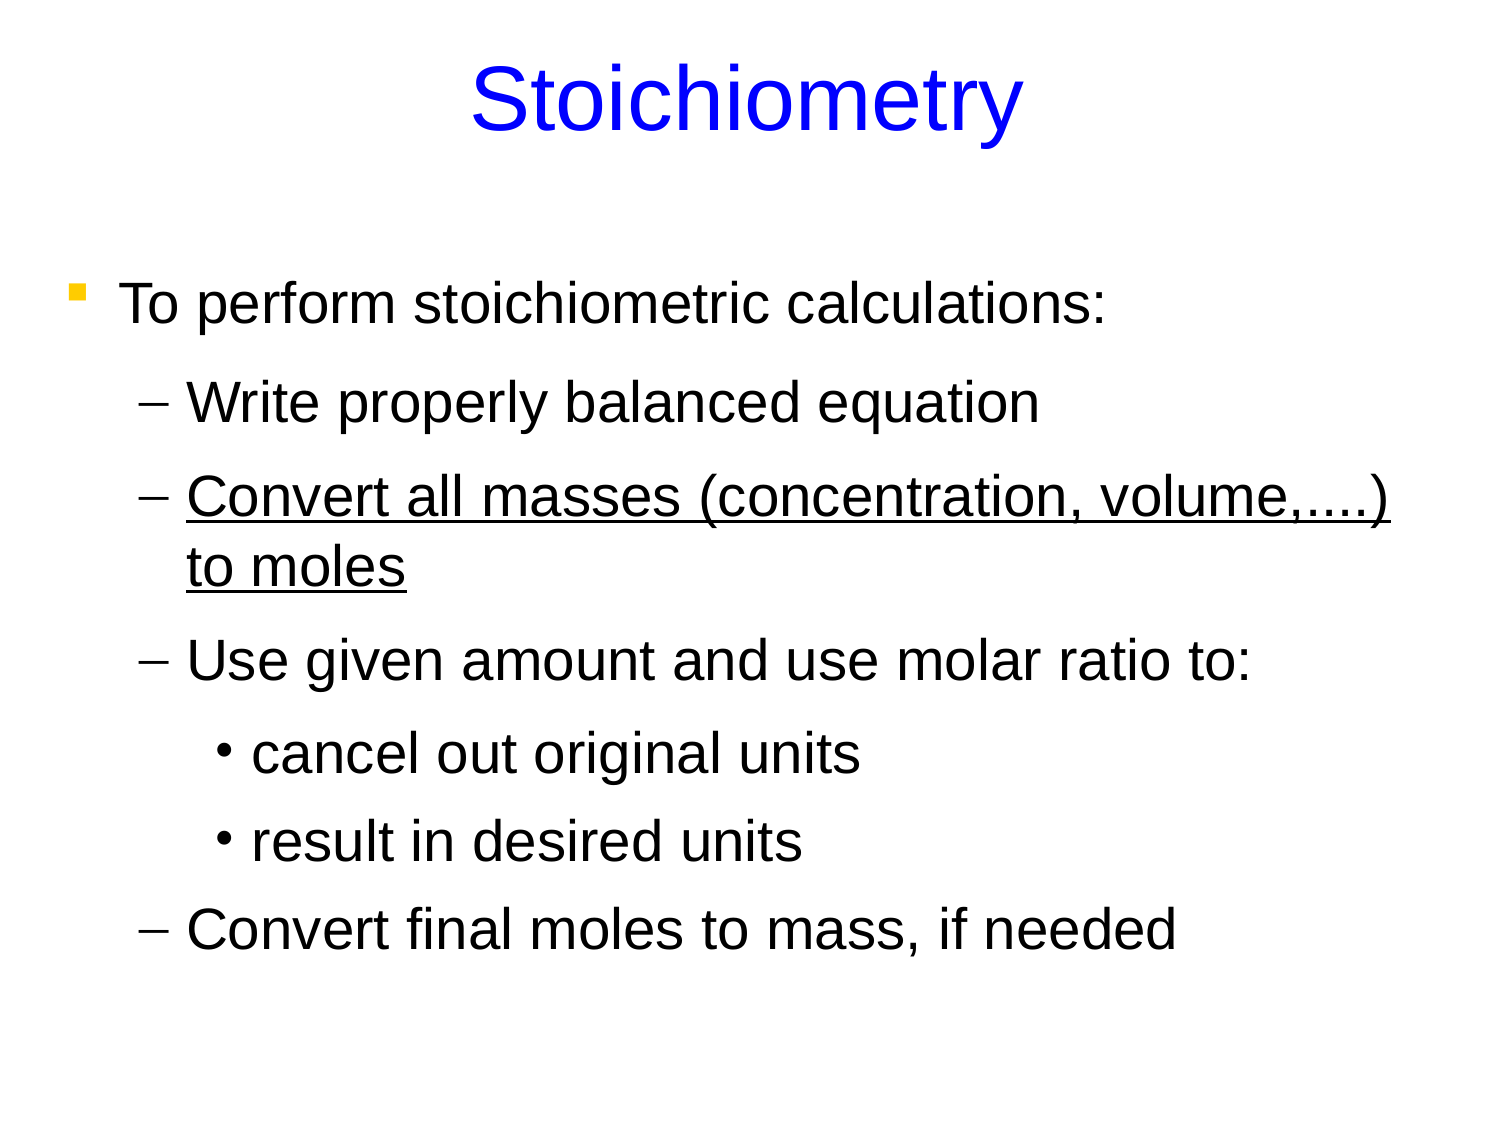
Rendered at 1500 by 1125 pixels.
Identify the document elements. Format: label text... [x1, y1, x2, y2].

list To perform stoichiometric calculations: Write properly balanced equation Convert all masses (concentration, volume,....) to moles Use given amount and use molar ratio to: cancel out original units result in desired units Convert final moles to mass, if needed [49, 187, 1451, 1060]
title Stoichiometry [49, 30, 1446, 157]
